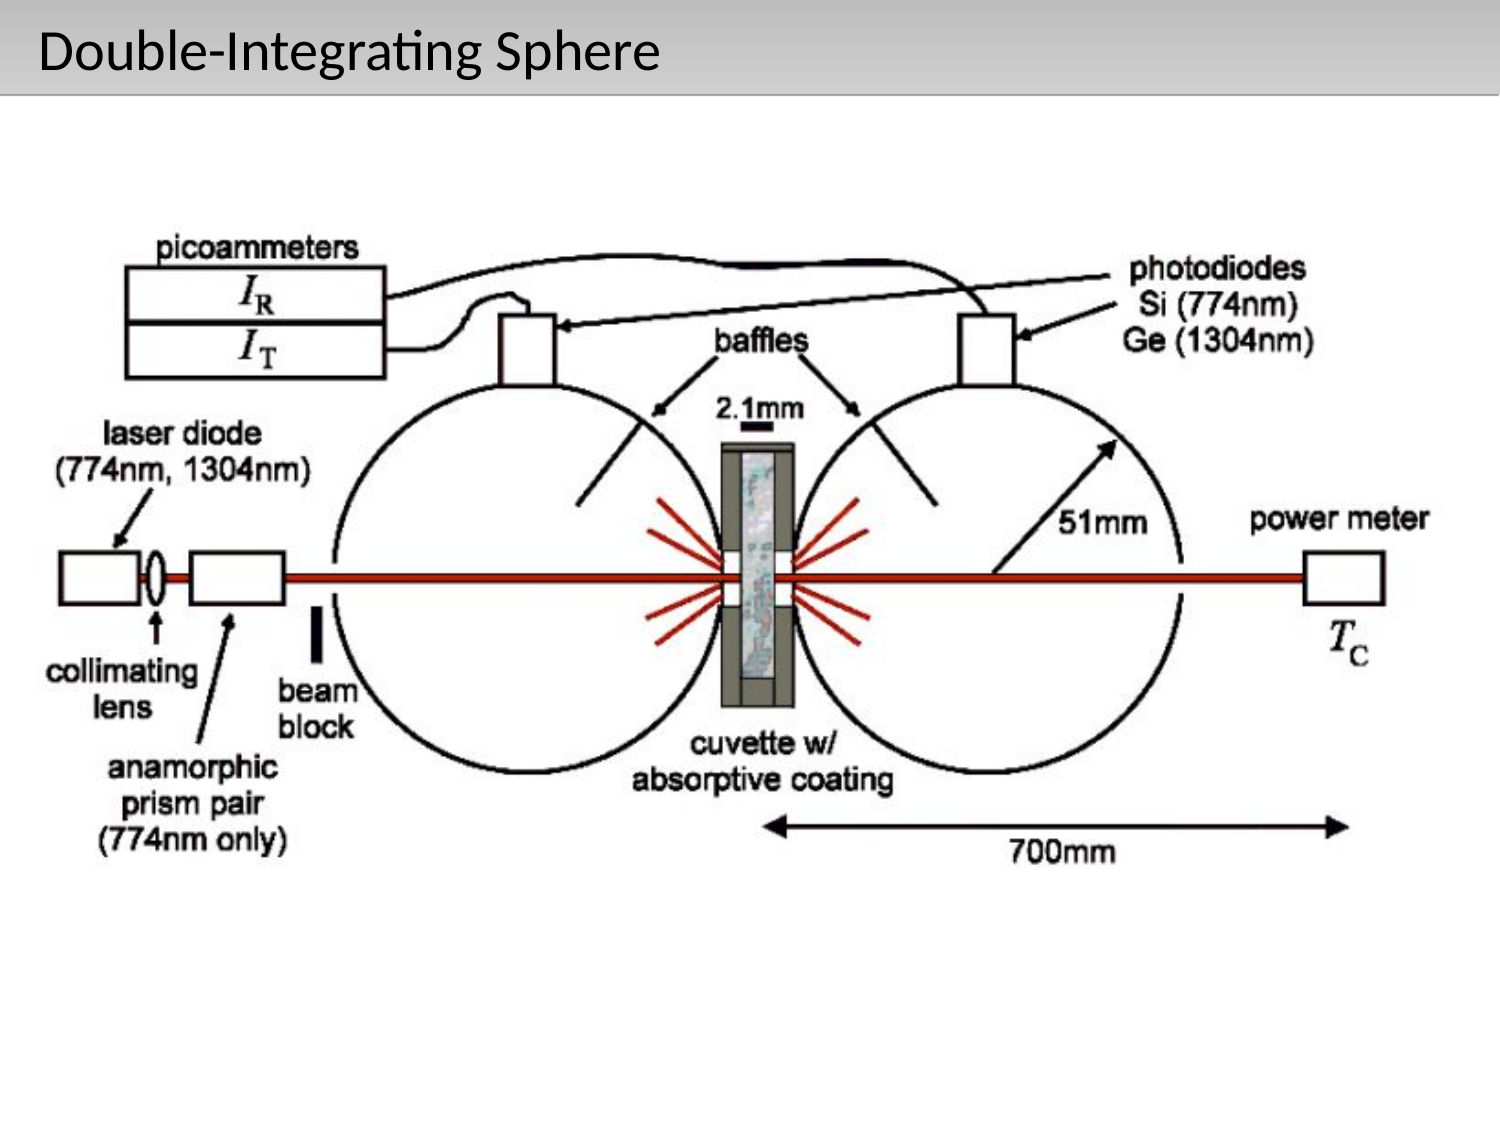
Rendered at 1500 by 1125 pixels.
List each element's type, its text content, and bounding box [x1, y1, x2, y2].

picture [37, 224, 1442, 874]
title Double-Integrating Sphere [23, 0, 1477, 94]
